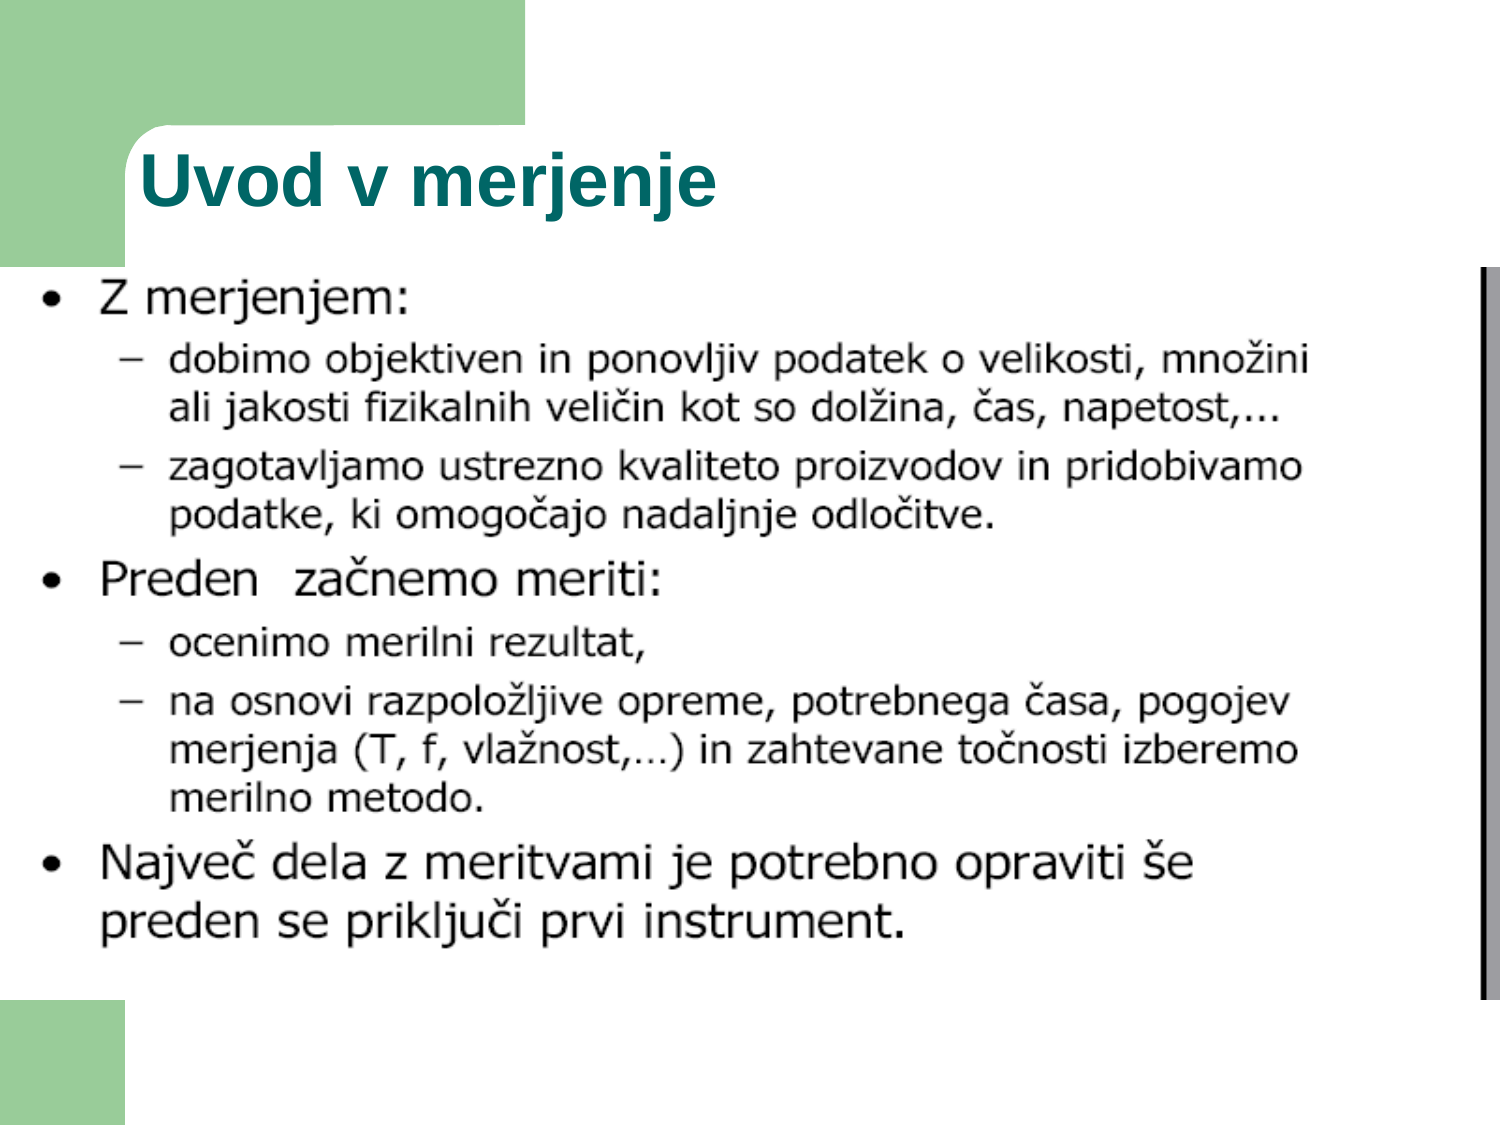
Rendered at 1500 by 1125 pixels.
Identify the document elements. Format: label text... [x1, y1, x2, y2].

title Uvod v merjenje [124, 66, 1401, 231]
text_box [0, 267, 1500, 1000]
